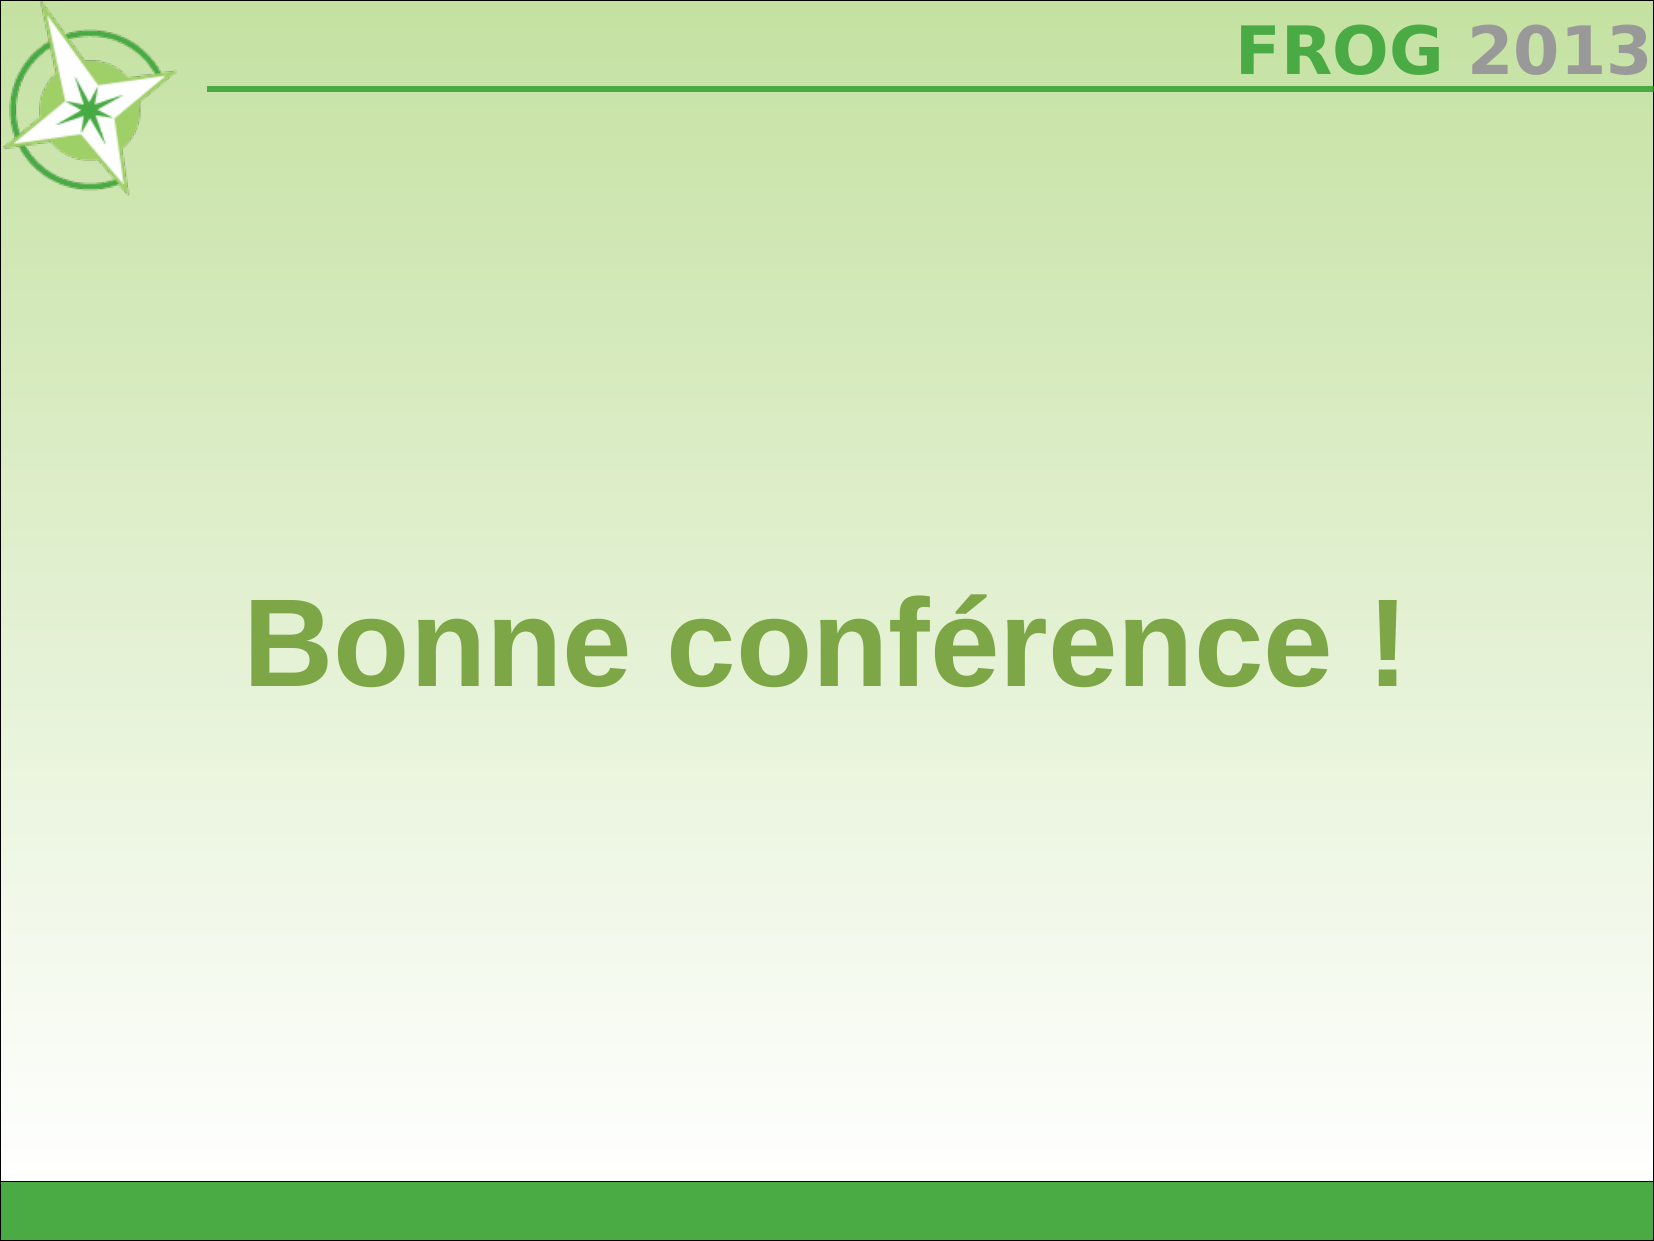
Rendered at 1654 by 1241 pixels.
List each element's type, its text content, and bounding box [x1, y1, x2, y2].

title FROG 2013 [165, 2, 1654, 101]
subtitle Bonne conférence ! [82, 177, 1571, 1109]
picture [2, 0, 178, 197]
